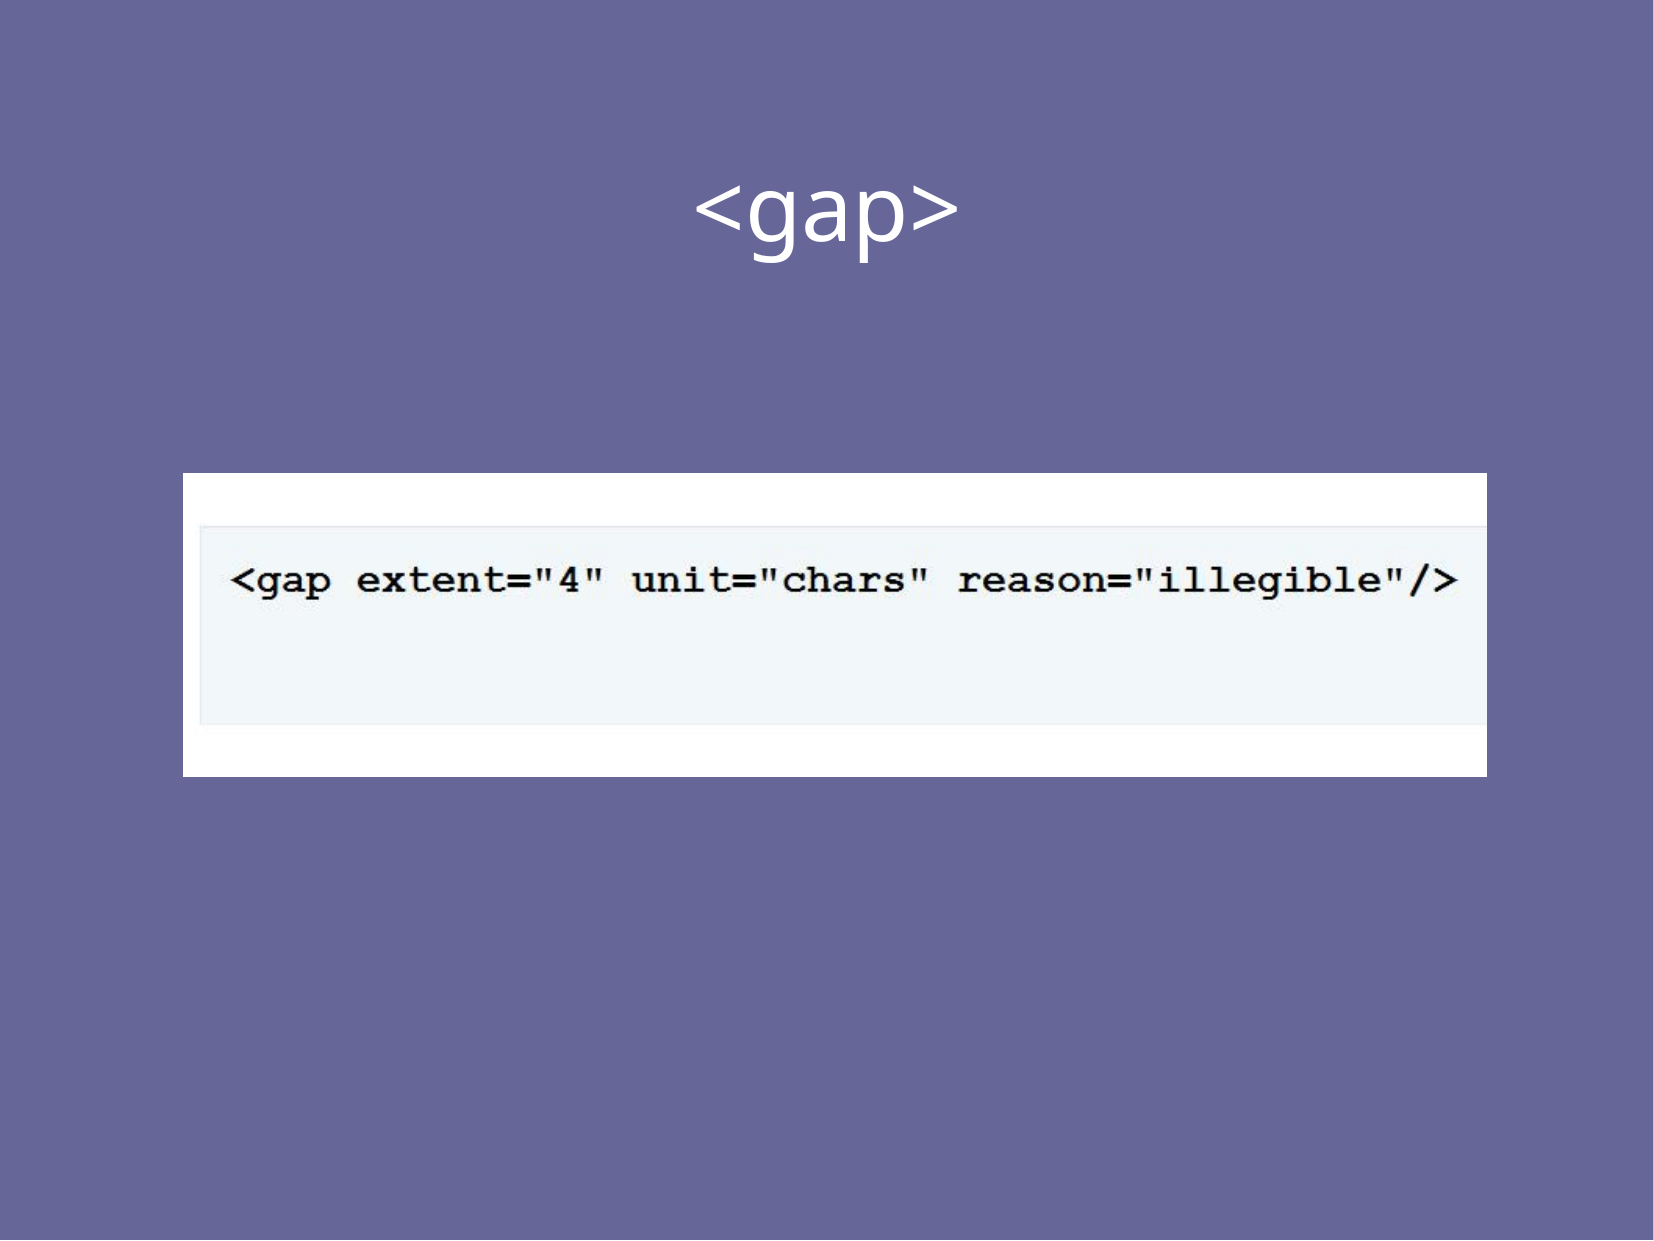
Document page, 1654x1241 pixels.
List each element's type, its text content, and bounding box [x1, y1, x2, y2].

title <gap> [121, 110, 1534, 303]
picture [183, 473, 1487, 777]
